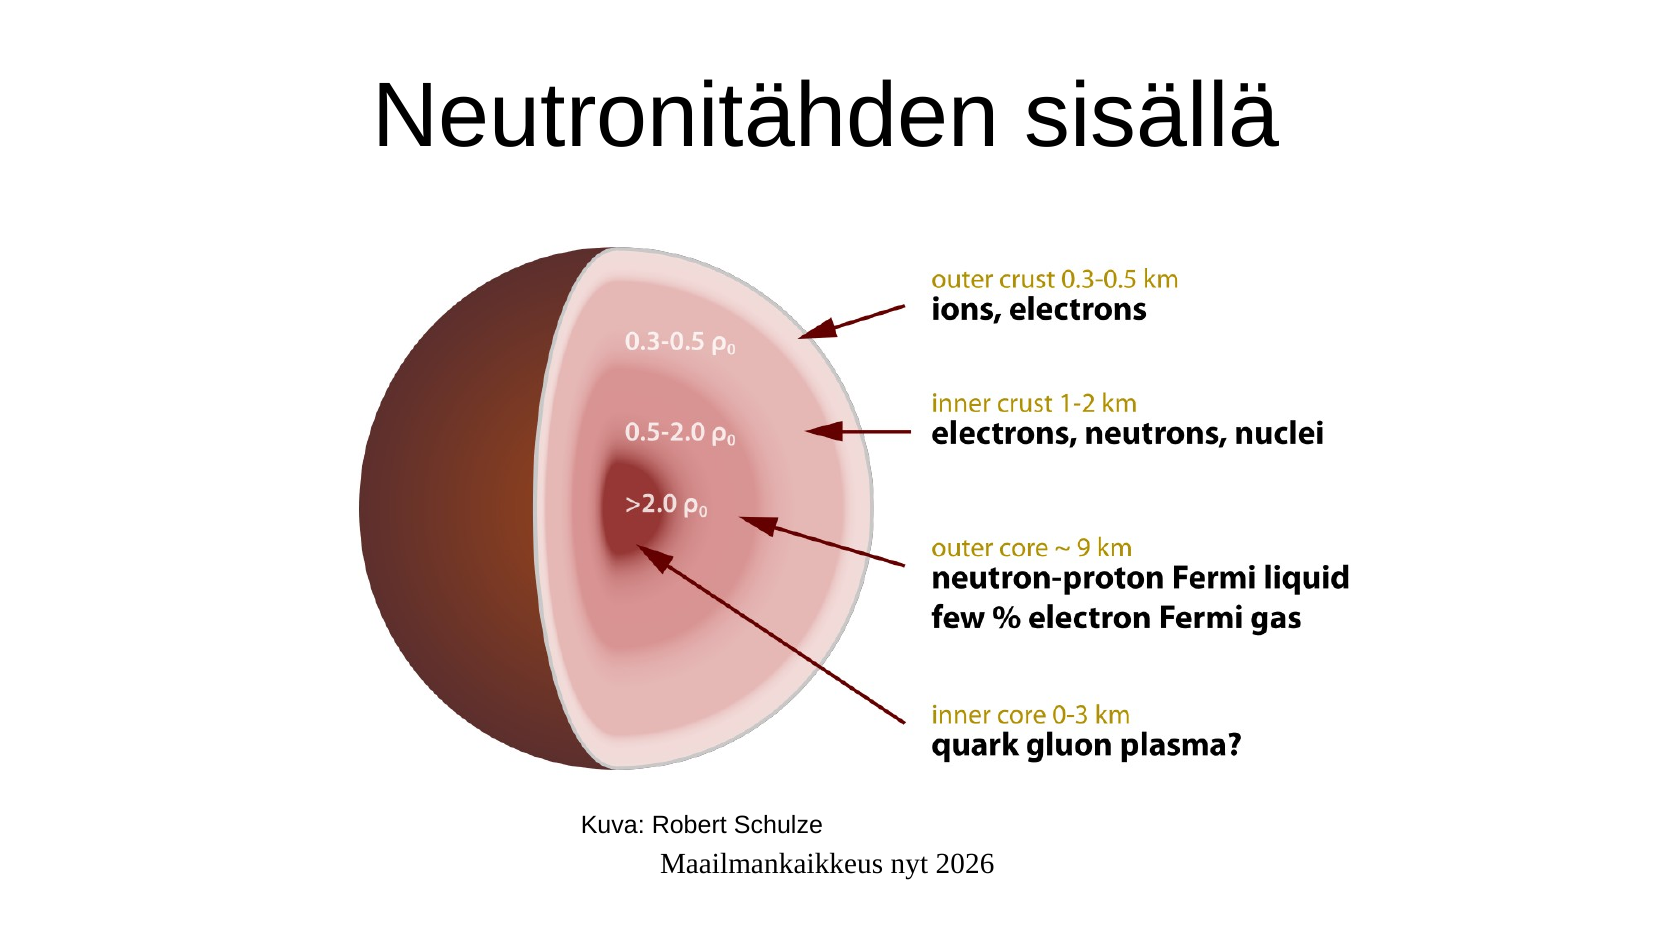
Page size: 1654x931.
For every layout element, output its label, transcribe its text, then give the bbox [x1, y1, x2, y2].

text_box Kuva: Robert Schulze [566, 803, 839, 846]
title Neutronitähden sisällä [82, 37, 1571, 193]
picture [318, 205, 1377, 815]
